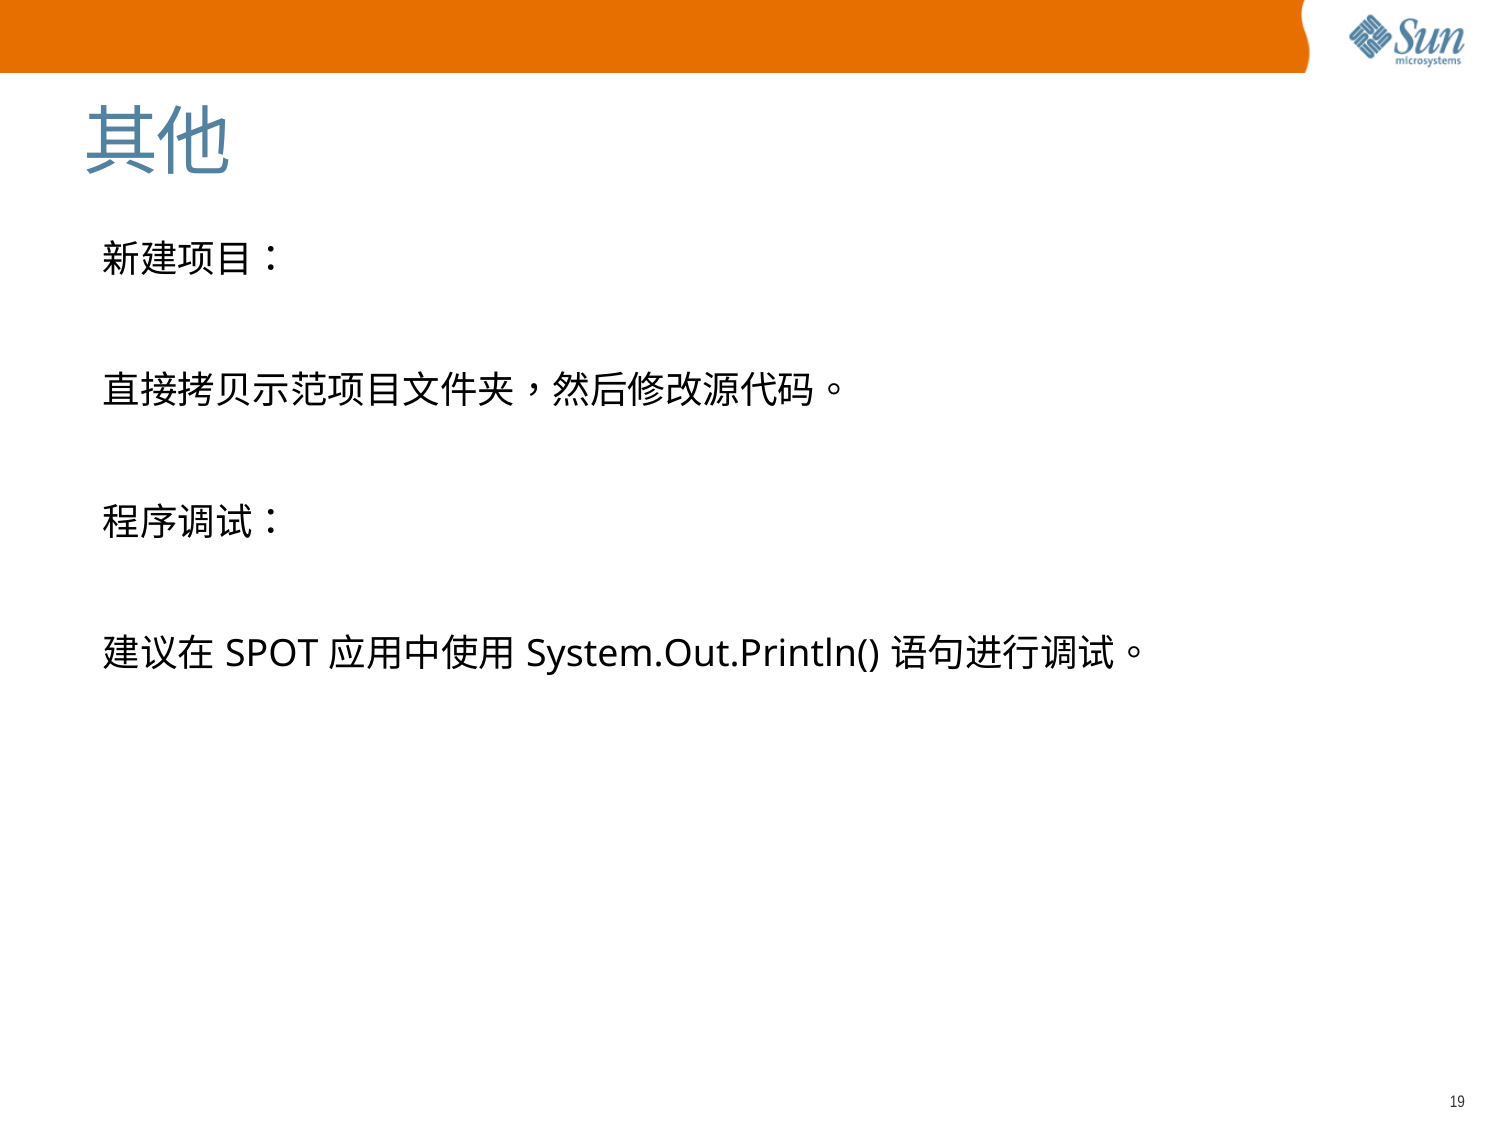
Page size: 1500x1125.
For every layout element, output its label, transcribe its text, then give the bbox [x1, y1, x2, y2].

title 其他 [83, 94, 1446, 199]
picture [0, 0, 1500, 73]
text_box 新建项目： 直接拷贝示范项目文件夹，然后修改源代码。 程序调试： 建议在SPOT应用中使用System.Out.Println()语句进行调试。 [102, 237, 1150, 689]
